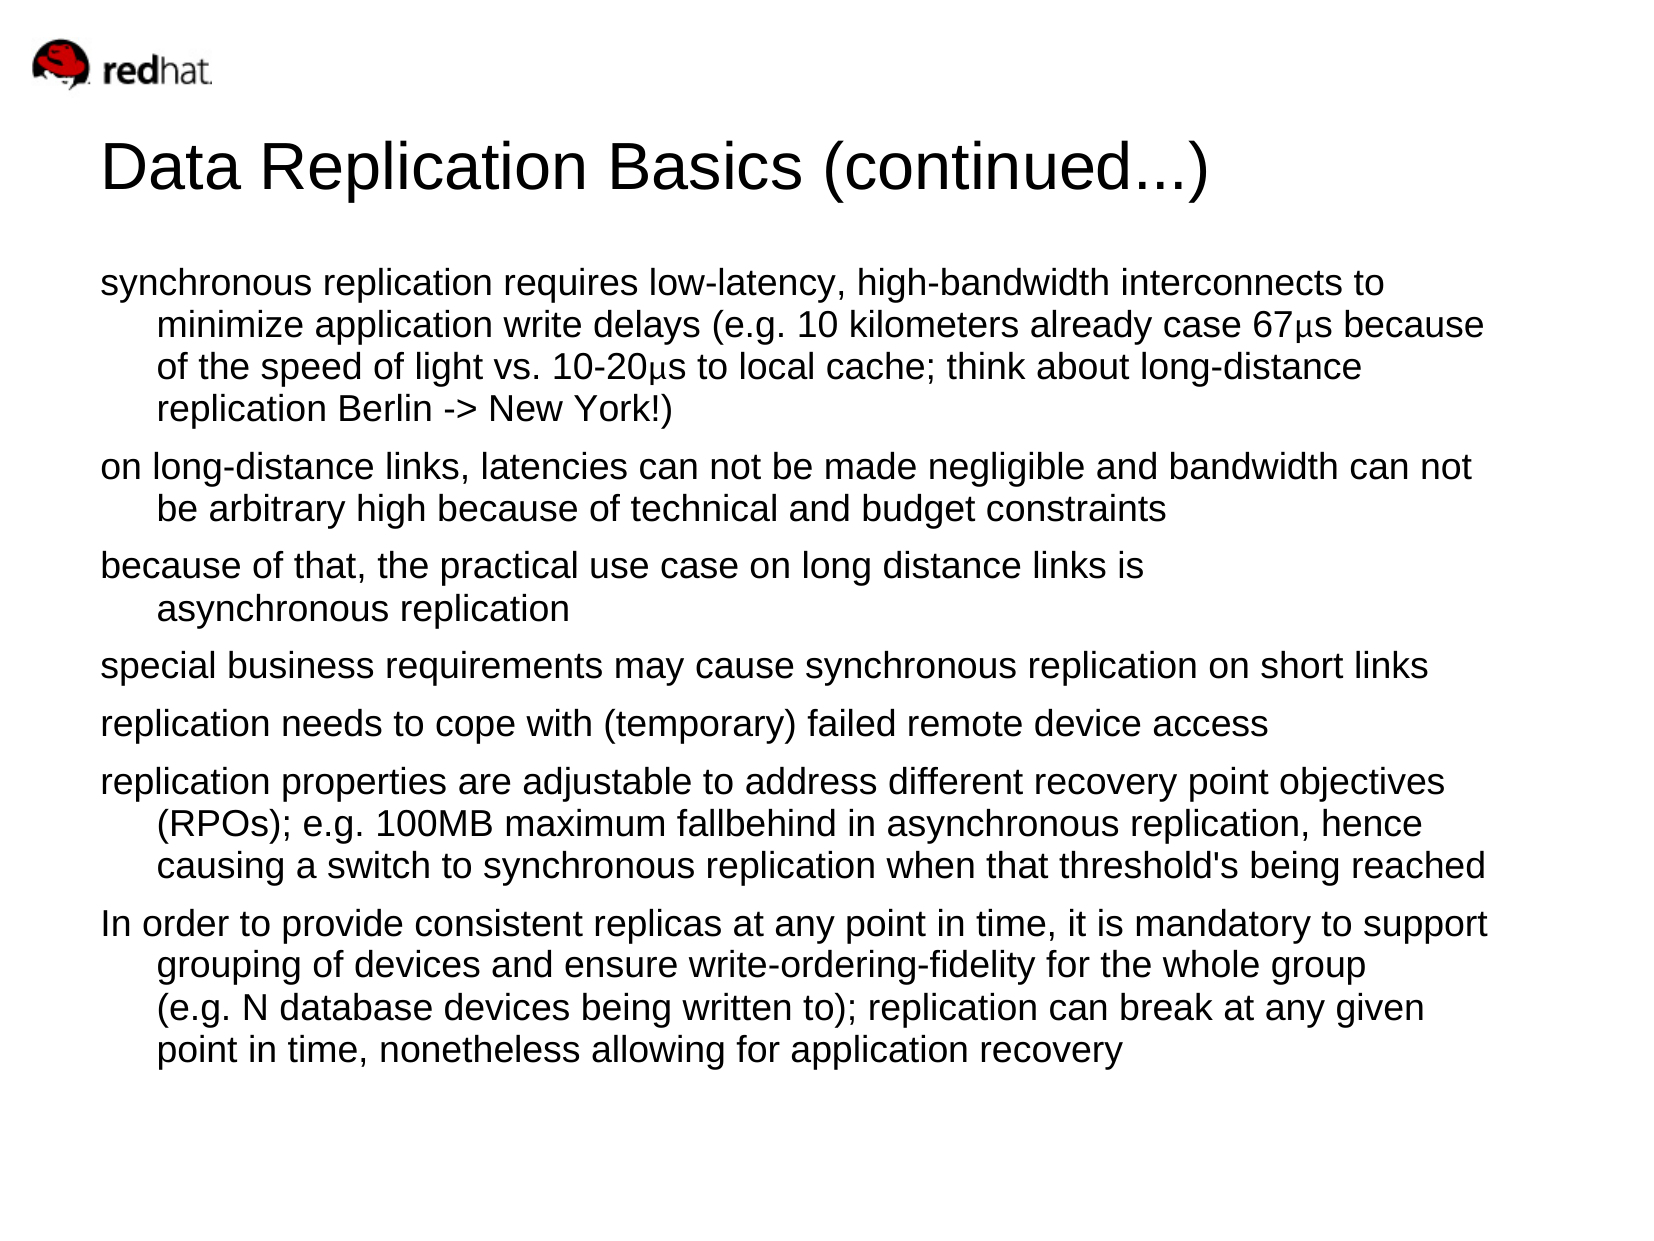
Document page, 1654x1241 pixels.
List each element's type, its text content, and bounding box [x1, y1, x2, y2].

list Data Replication Basics (continued...) synchronous replication requires low-latency, high-bandwidth interconnects to minimize application write delays (e.g. 10 kilometers already case 67s because of the speed of light vs. 10-20s to local cache; think about long-distance replication Berlin -> New York!) on long-distance links, latencies can not be made negligible and bandwidth can not be arbitrary high because of technical and budget constraints because of that, the practical use case on long distance links is asynchronous replication special business requirements may cause synchronous replication on short links replication needs to cope with (temporary) failed remote device access replication properties are adjustable to address different recovery point objectives (RPOs); e.g. 100MB maximum fallbehind in asynchronous replication, hence causing a switch to synchronous replication when that threshold's being reached In order to provide consistent replicas at any point in time, it is mandatory to support grouping of devices and ensure write-ordering-fidelity for the whole group (e.g. N database devices being written to); replication can break at any given point in time, nonetheless allowing for application recovery [100, 129, 1506, 1155]
picture [31, 37, 212, 98]
